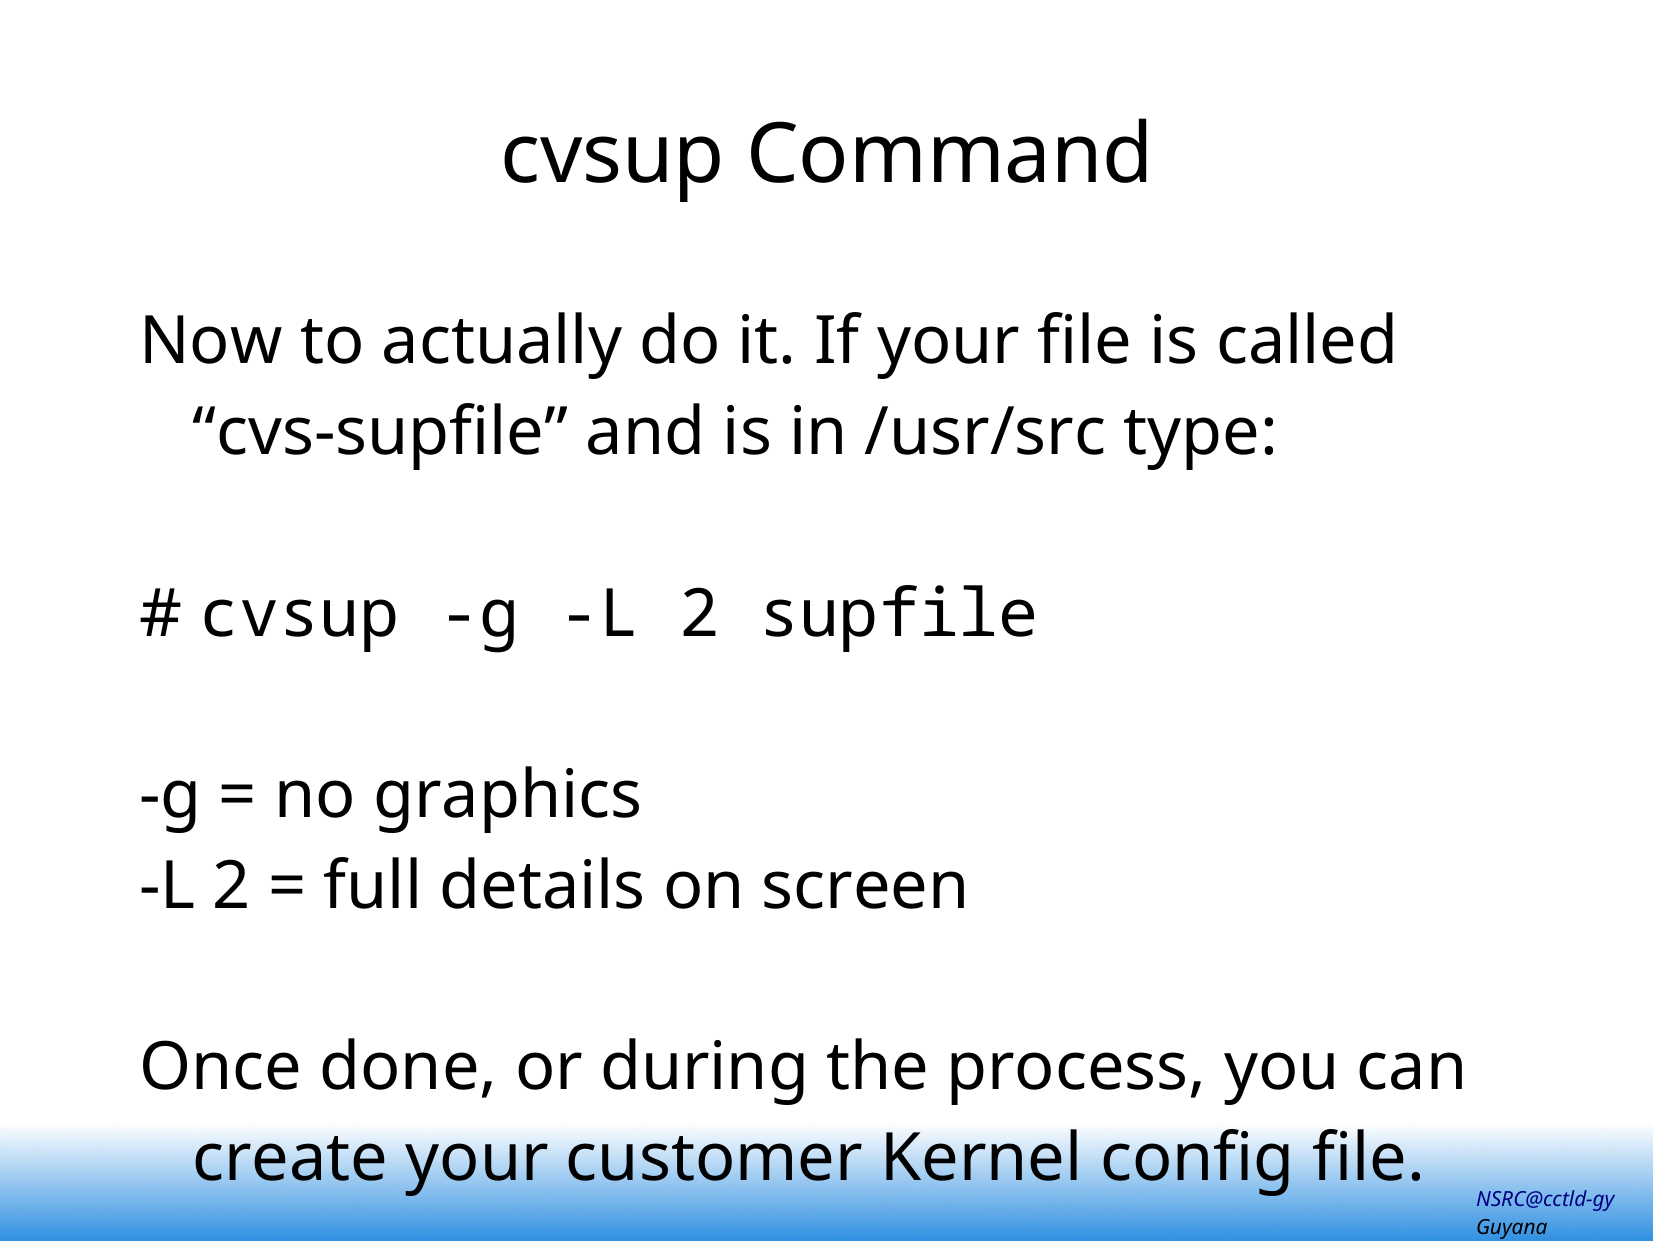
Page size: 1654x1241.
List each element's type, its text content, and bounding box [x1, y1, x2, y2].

picture [0, 1122, 1653, 1241]
title cvsup Command [121, 46, 1534, 254]
list Now to actually do it. If your file is called “cvs-supfile” and is in /usr/src type: # cvsup -g -L 2 supfile -g = no graphics -L 2 = full details on screen Once done, or during the process, you can create your customer Kernel config file. [121, 292, 1561, 1103]
